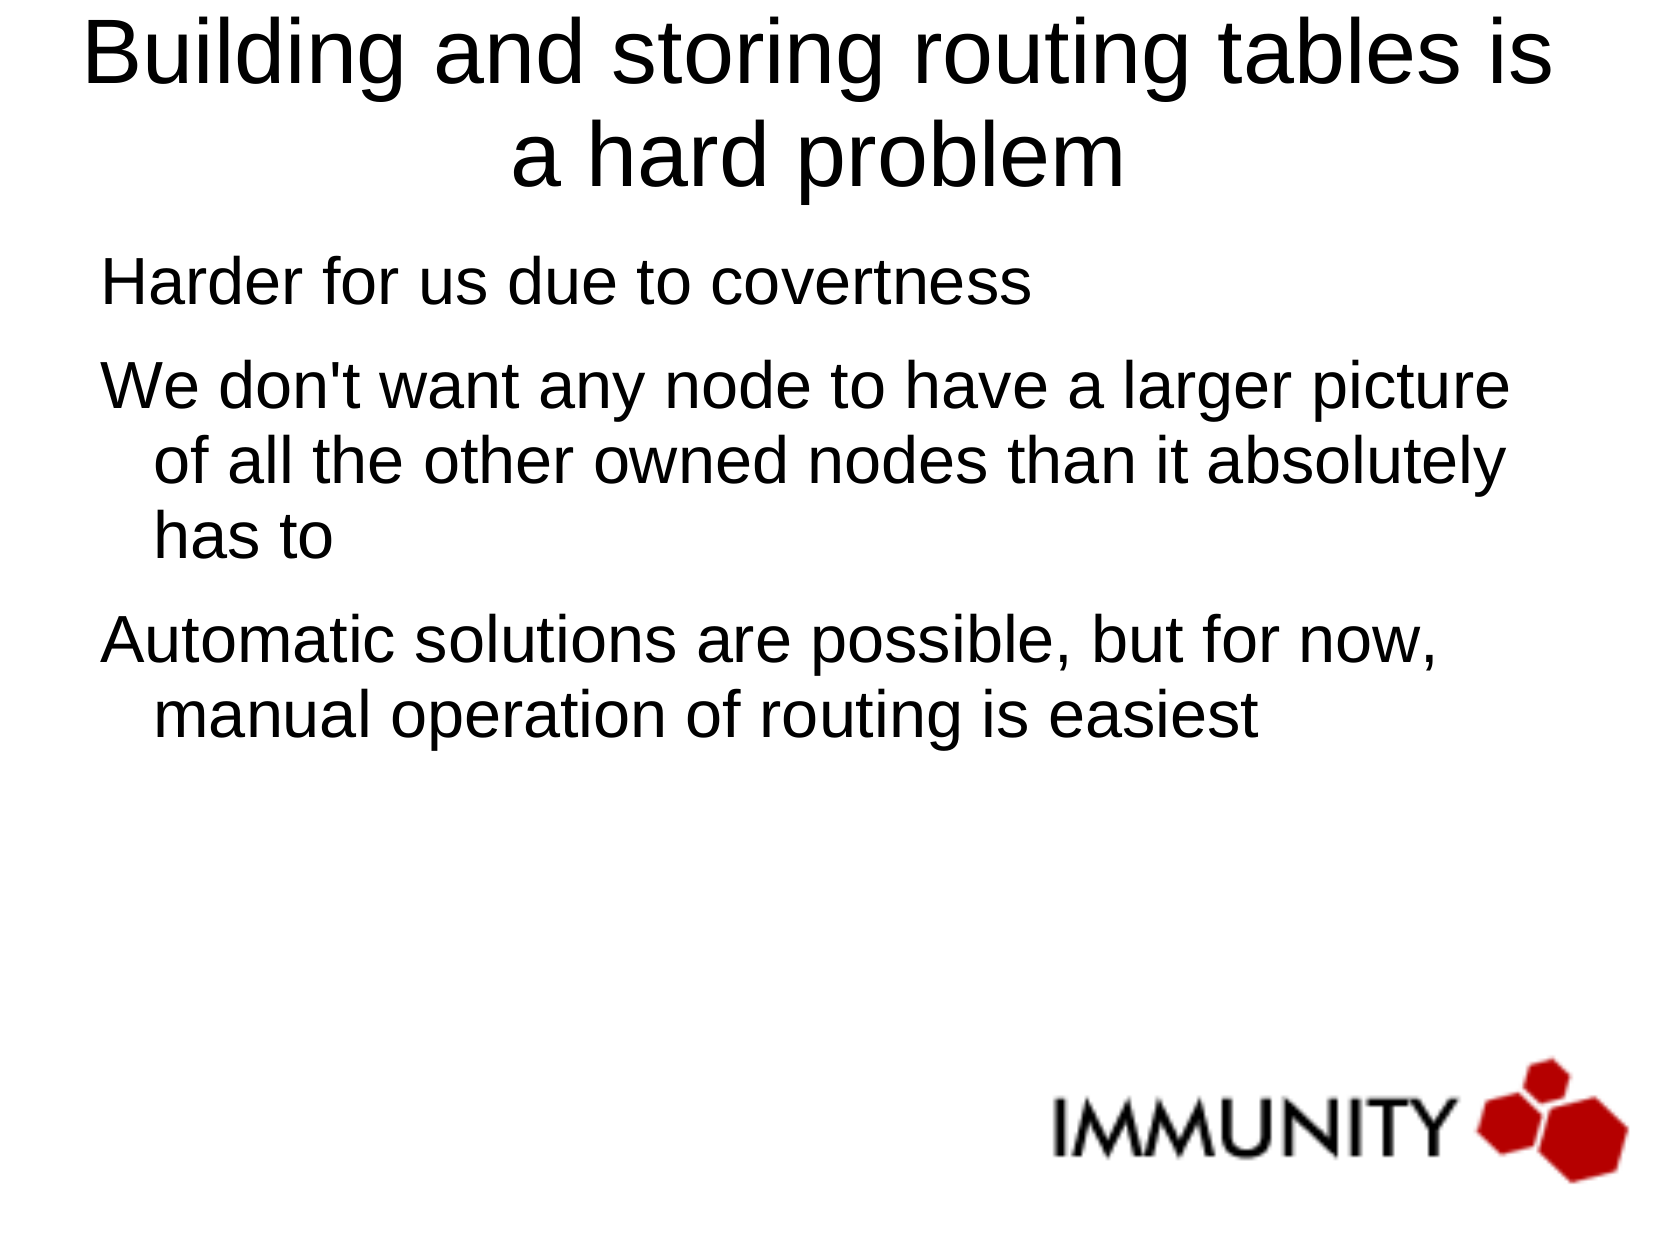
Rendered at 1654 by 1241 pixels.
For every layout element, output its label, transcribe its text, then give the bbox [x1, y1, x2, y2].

title Building and storing routing tables is a hard problem [75, 1, 1564, 207]
picture [1006, 1017, 1654, 1241]
list Harder for us due to covertness We don't want any node to have a larger picture of all the other owned nodes than it absolutely has to Automatic solutions are possible, but for now, manual operation of routing is easiest [82, 243, 1571, 1094]
